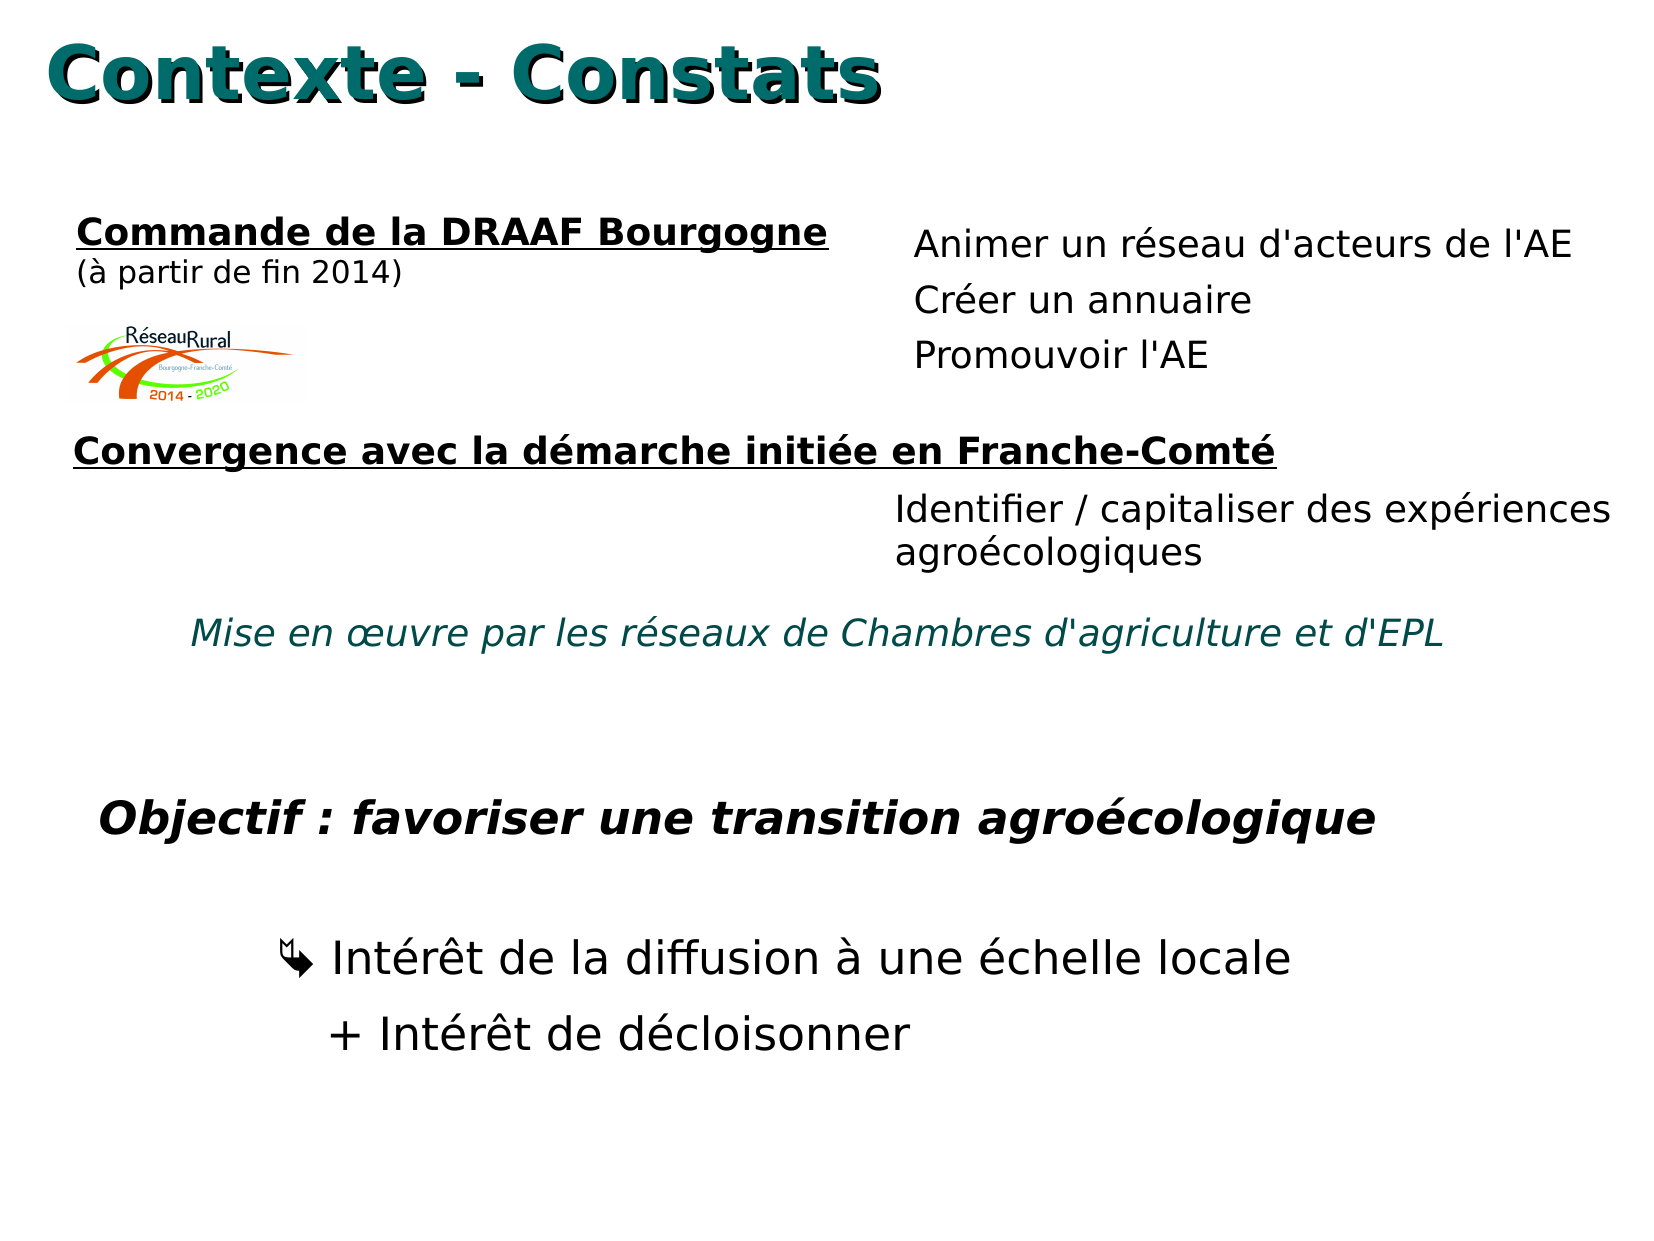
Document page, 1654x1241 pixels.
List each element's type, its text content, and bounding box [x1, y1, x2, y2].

text_box Contexte - Constats [30, 23, 1272, 145]
text_box Mise en œuvre par les réseaux de Chambres d'agriculture et d'EPL [175, 604, 1476, 714]
text_box Animer un réseau d'acteurs de l'AE Créer un annuaire Promouvoir l'AE [898, 215, 1610, 385]
text_box + Intérêt de décloisonner [311, 1000, 1536, 1069]
text_box Convergence avec la démarche initiée en Franche-Comté [58, 422, 1592, 518]
text_box Objectif : favoriser une transition agroécologique [61, 785, 1416, 907]
text_box  Intérêt de la diffusion à une échelle locale [261, 924, 1486, 993]
text_box Identifier / capitaliser des expériences agroécologiques [879, 480, 1637, 587]
picture [65, 323, 305, 404]
text_box [326, 783, 1302, 867]
text_box Commande de la DRAAF Bourgogne (à partir de fin 2014) [61, 203, 884, 306]
